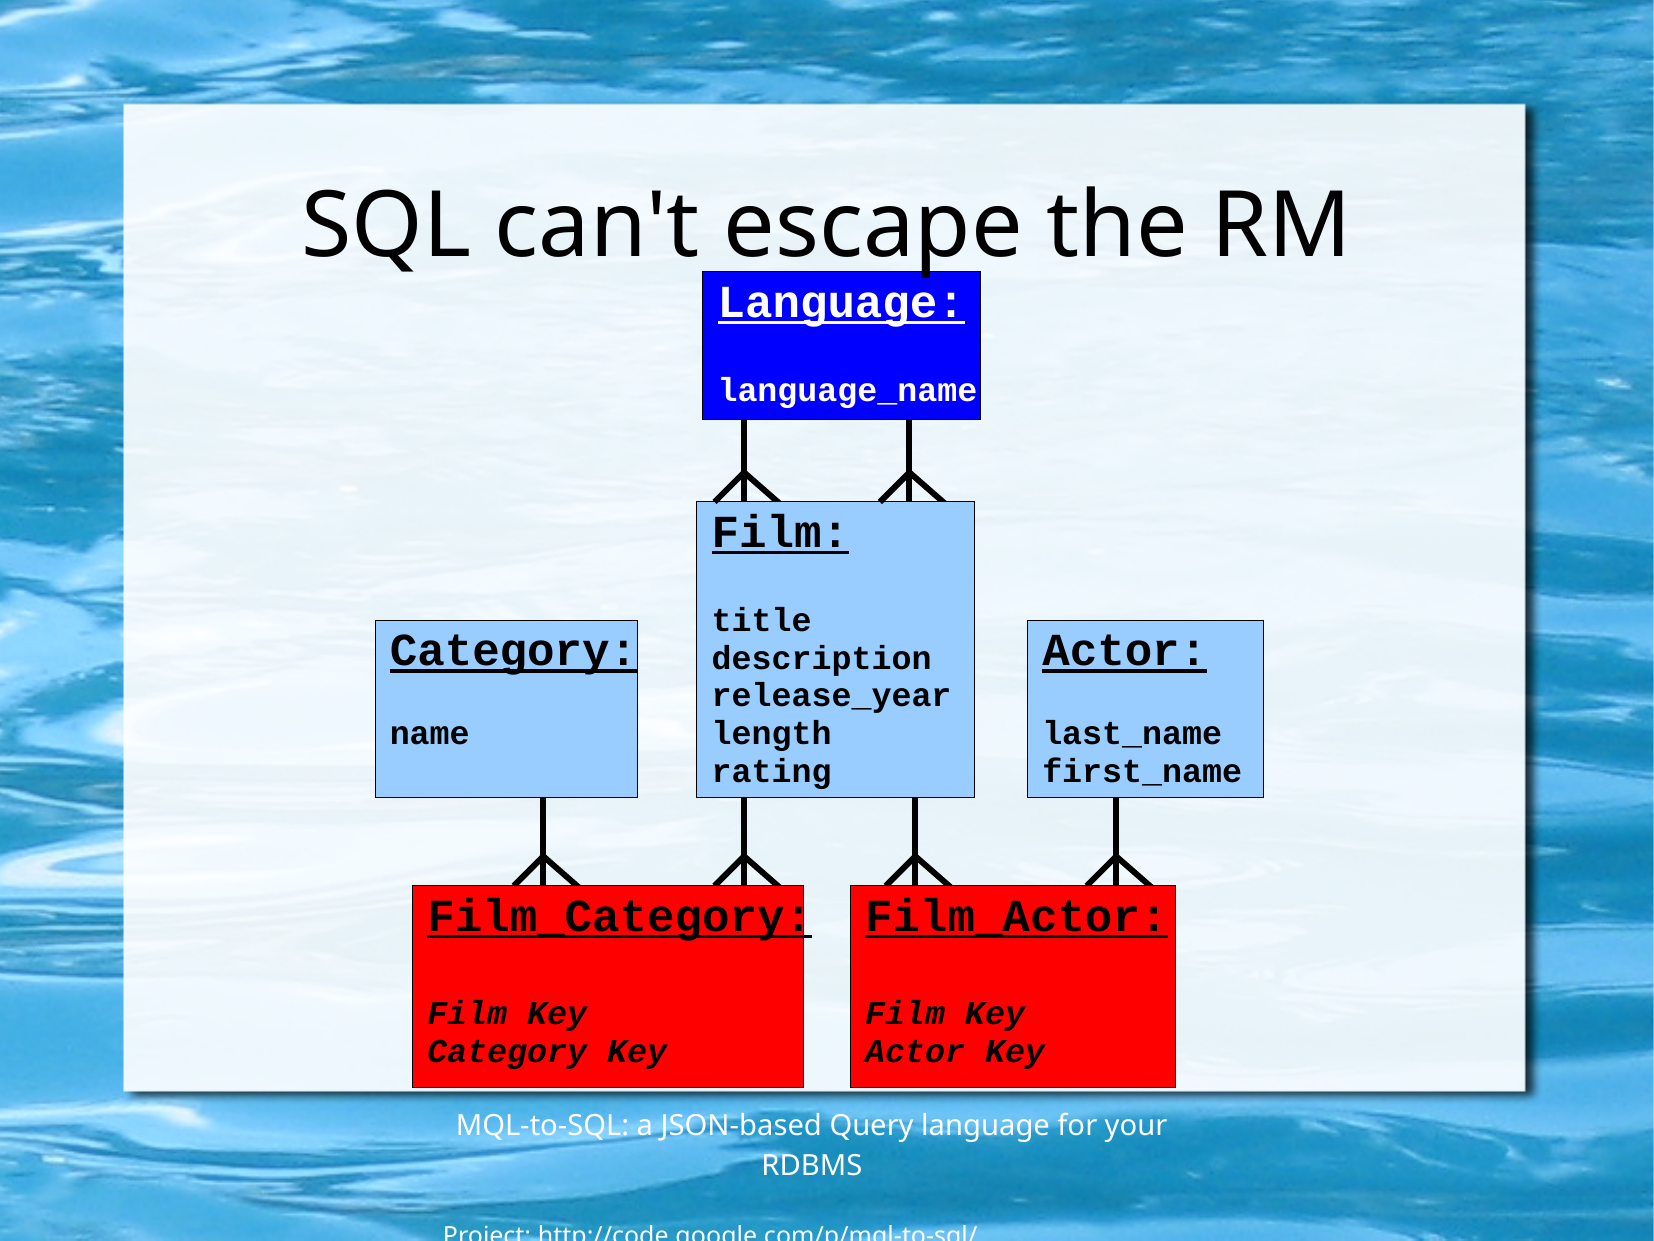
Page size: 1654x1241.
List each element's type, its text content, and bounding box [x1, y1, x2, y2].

text_box Film: title description release_year length rating [696, 501, 975, 798]
picture [0, 0, 1654, 1241]
picture [795, 1232, 802, 1241]
picture [447, 1228, 454, 1235]
picture [725, 1232, 732, 1241]
picture [694, 1232, 701, 1241]
picture [852, 1232, 859, 1241]
text_box Category: name [375, 620, 638, 798]
picture [643, 1232, 650, 1241]
text_box Film_Category: Film Key Category Key [412, 885, 804, 1088]
picture [861, 1232, 867, 1241]
text_box Actor: last_name first_name [1027, 620, 1264, 798]
picture [950, 1232, 957, 1241]
picture [628, 1232, 635, 1241]
picture [876, 1232, 883, 1241]
picture [804, 1232, 810, 1241]
text_box Film_Actor: Film Key Actor Key [850, 885, 1176, 1088]
picture [471, 1232, 478, 1241]
picture [827, 1232, 835, 1241]
picture [541, 1232, 548, 1241]
picture [575, 1232, 583, 1241]
picture [710, 1232, 717, 1241]
picture [780, 1232, 787, 1241]
title SQL can't escape the RM [147, 118, 1506, 325]
text_box Language: language_name [702, 325, 981, 420]
picture [679, 1232, 686, 1241]
picture [914, 1232, 921, 1241]
